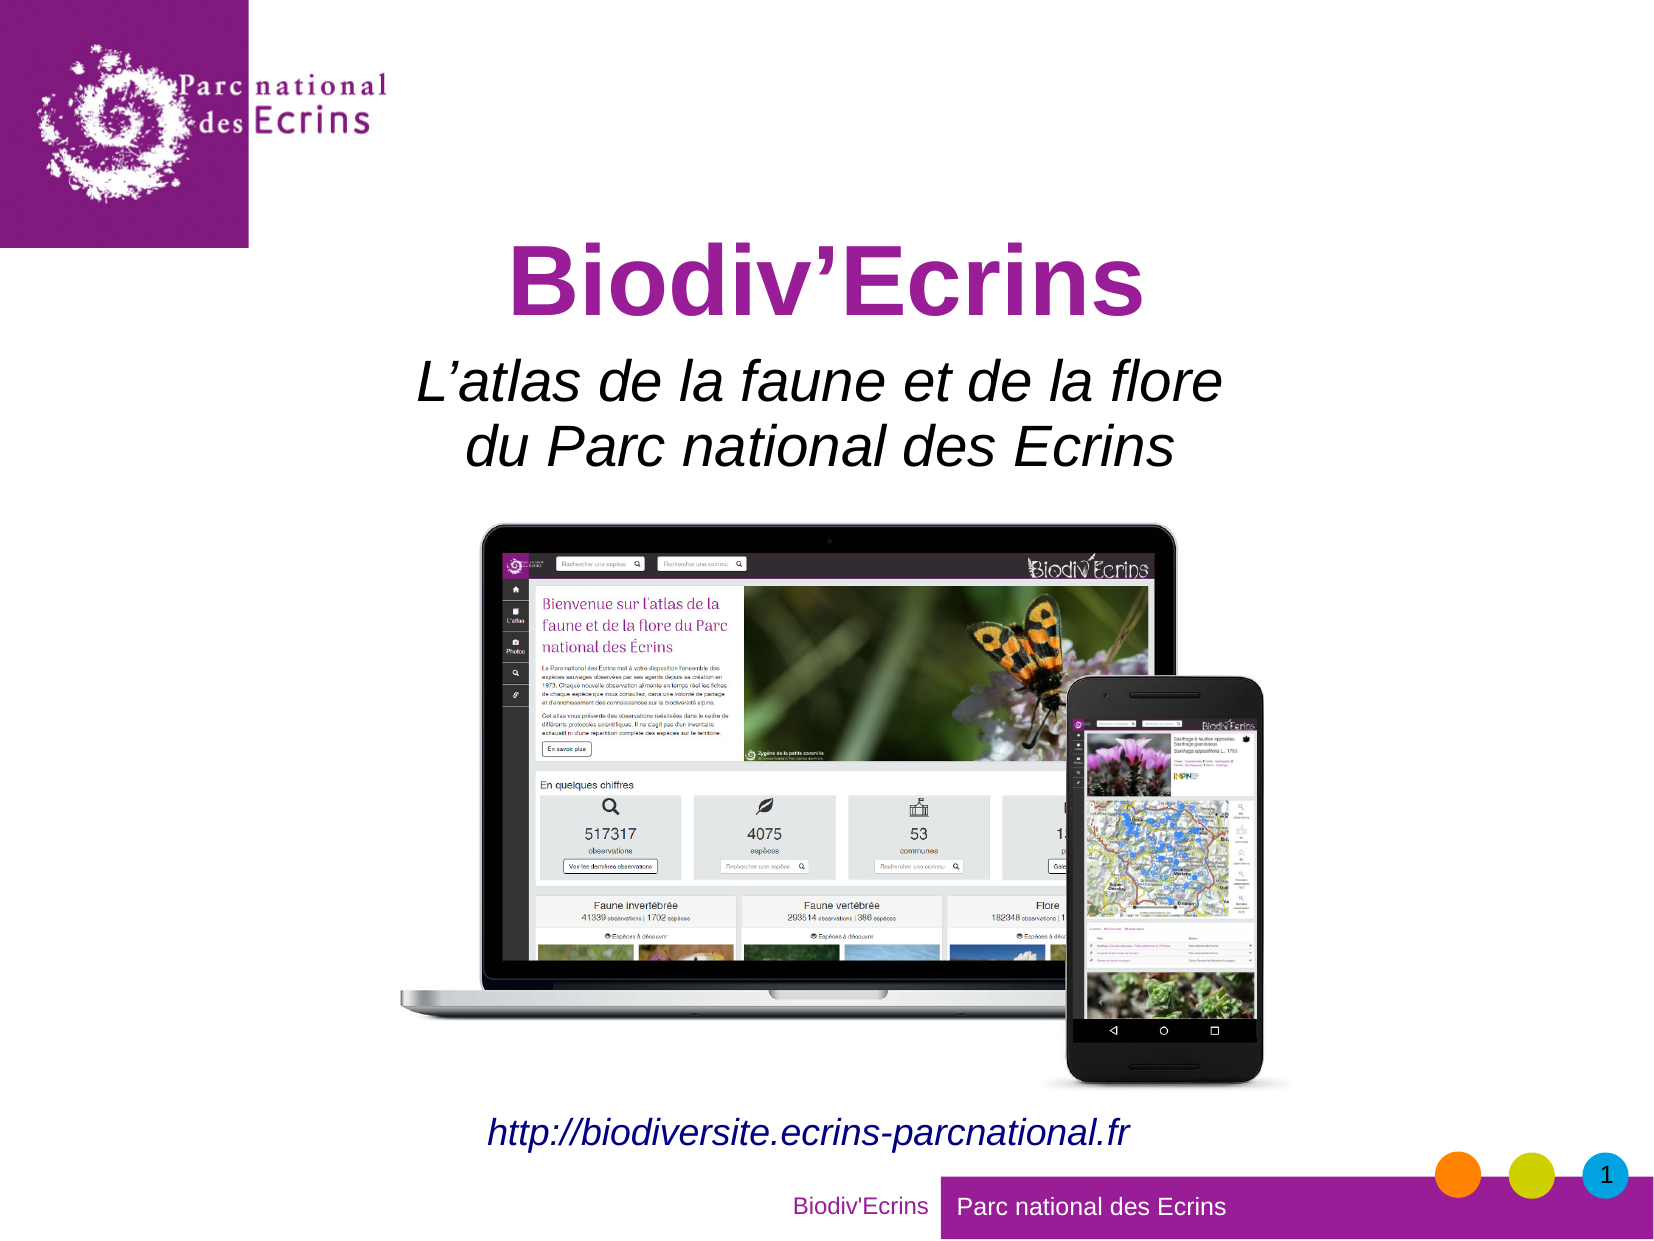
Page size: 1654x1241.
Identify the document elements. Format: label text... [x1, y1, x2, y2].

picture [360, 490, 1333, 1111]
title Biodiv’Ecrins [82, 188, 1571, 337]
picture [0, 0, 386, 248]
list L’atlas de la faune et de la flore du Parc national des Ecrins [76, 348, 1565, 526]
text_box http://biodiversite.ecrins-parcnational.fr [472, 1104, 1156, 1161]
